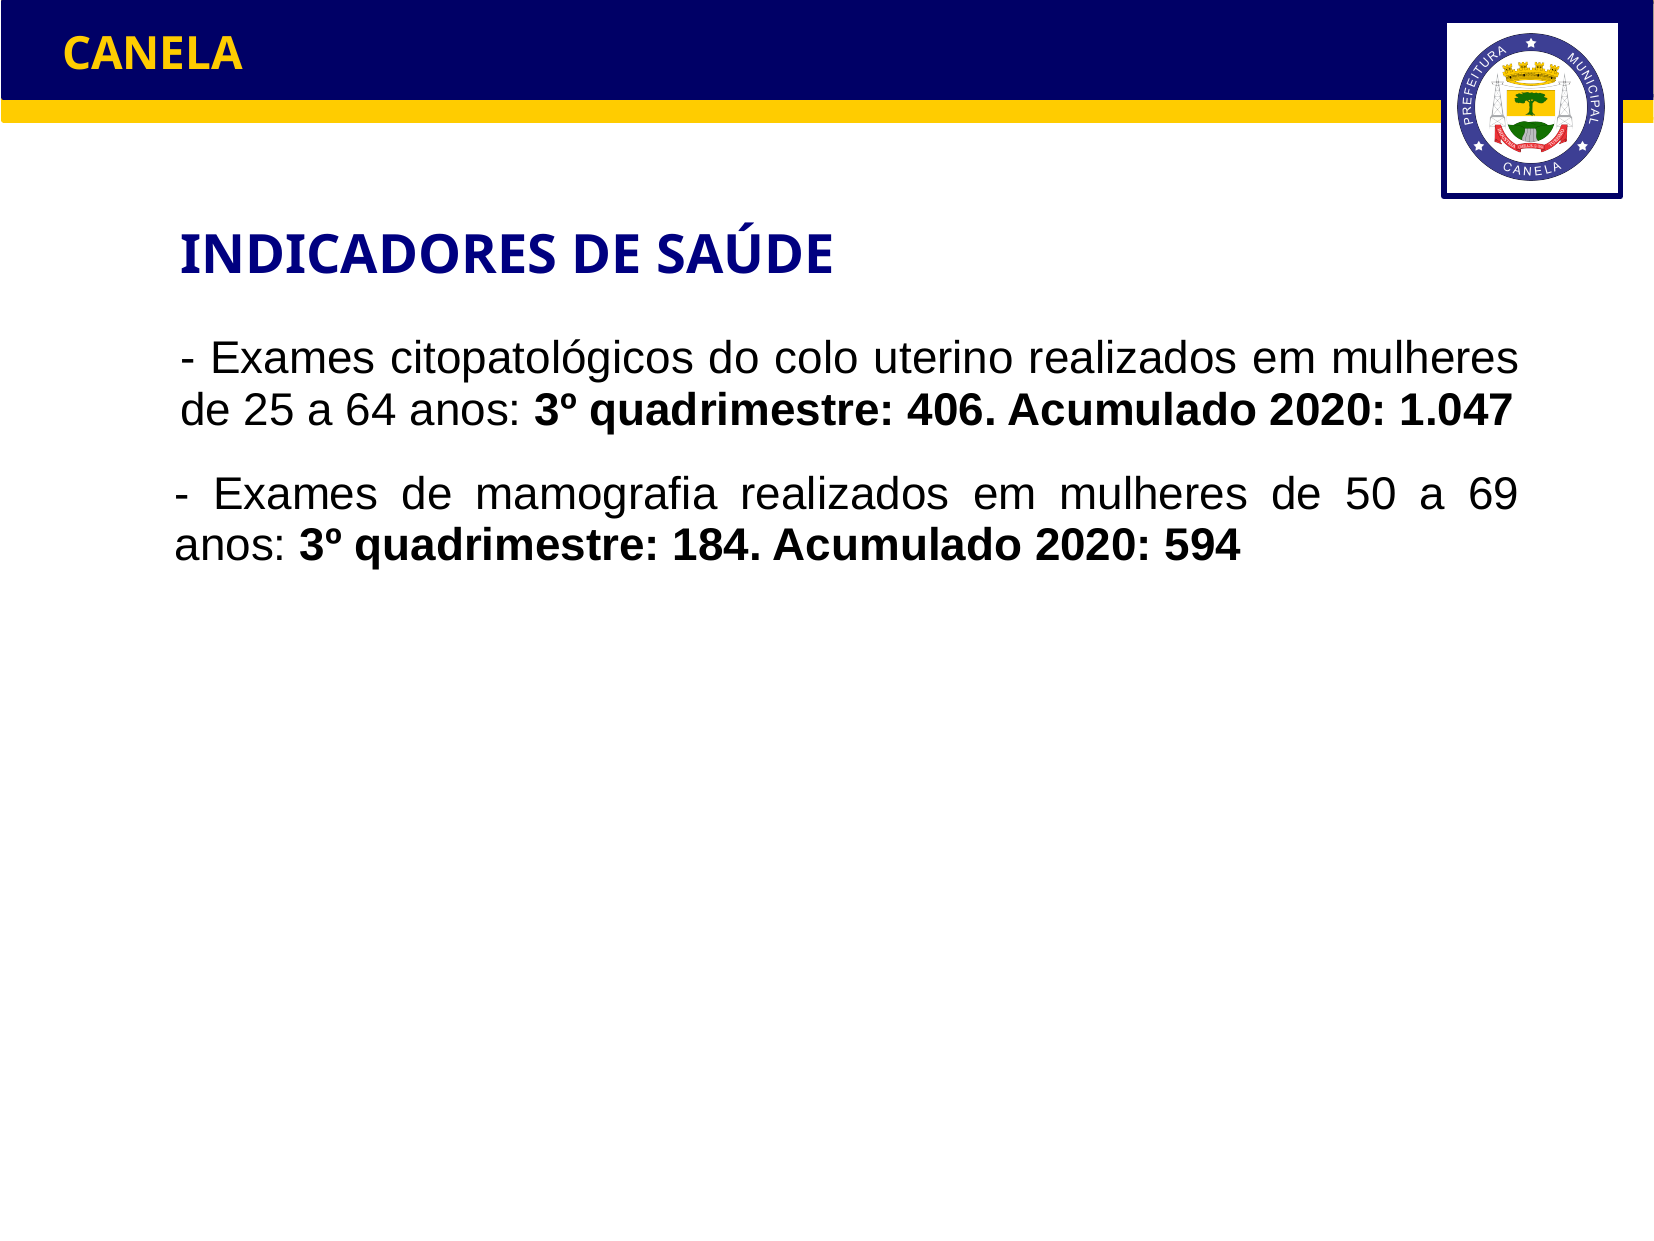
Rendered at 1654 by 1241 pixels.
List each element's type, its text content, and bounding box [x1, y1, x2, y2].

text_box - Exames de mamografia realizados em mulheres de 50 a 69 anos: 3º quadrimestre: 184. Acumulado 2020: 594 [159, 460, 1536, 578]
text_box - Exames citopatológicos do colo uterino realizados em mulheres de 25 a 64 anos: 3º quadrimestre: 406. Acumulado 2020: 1.047 [165, 325, 1536, 443]
text_box [3, 0, 1654, 197]
text_box CANELA [47, 13, 853, 93]
text_box INDICADORES DE SAÚDE [165, 208, 872, 284]
picture [1457, 33, 1605, 181]
